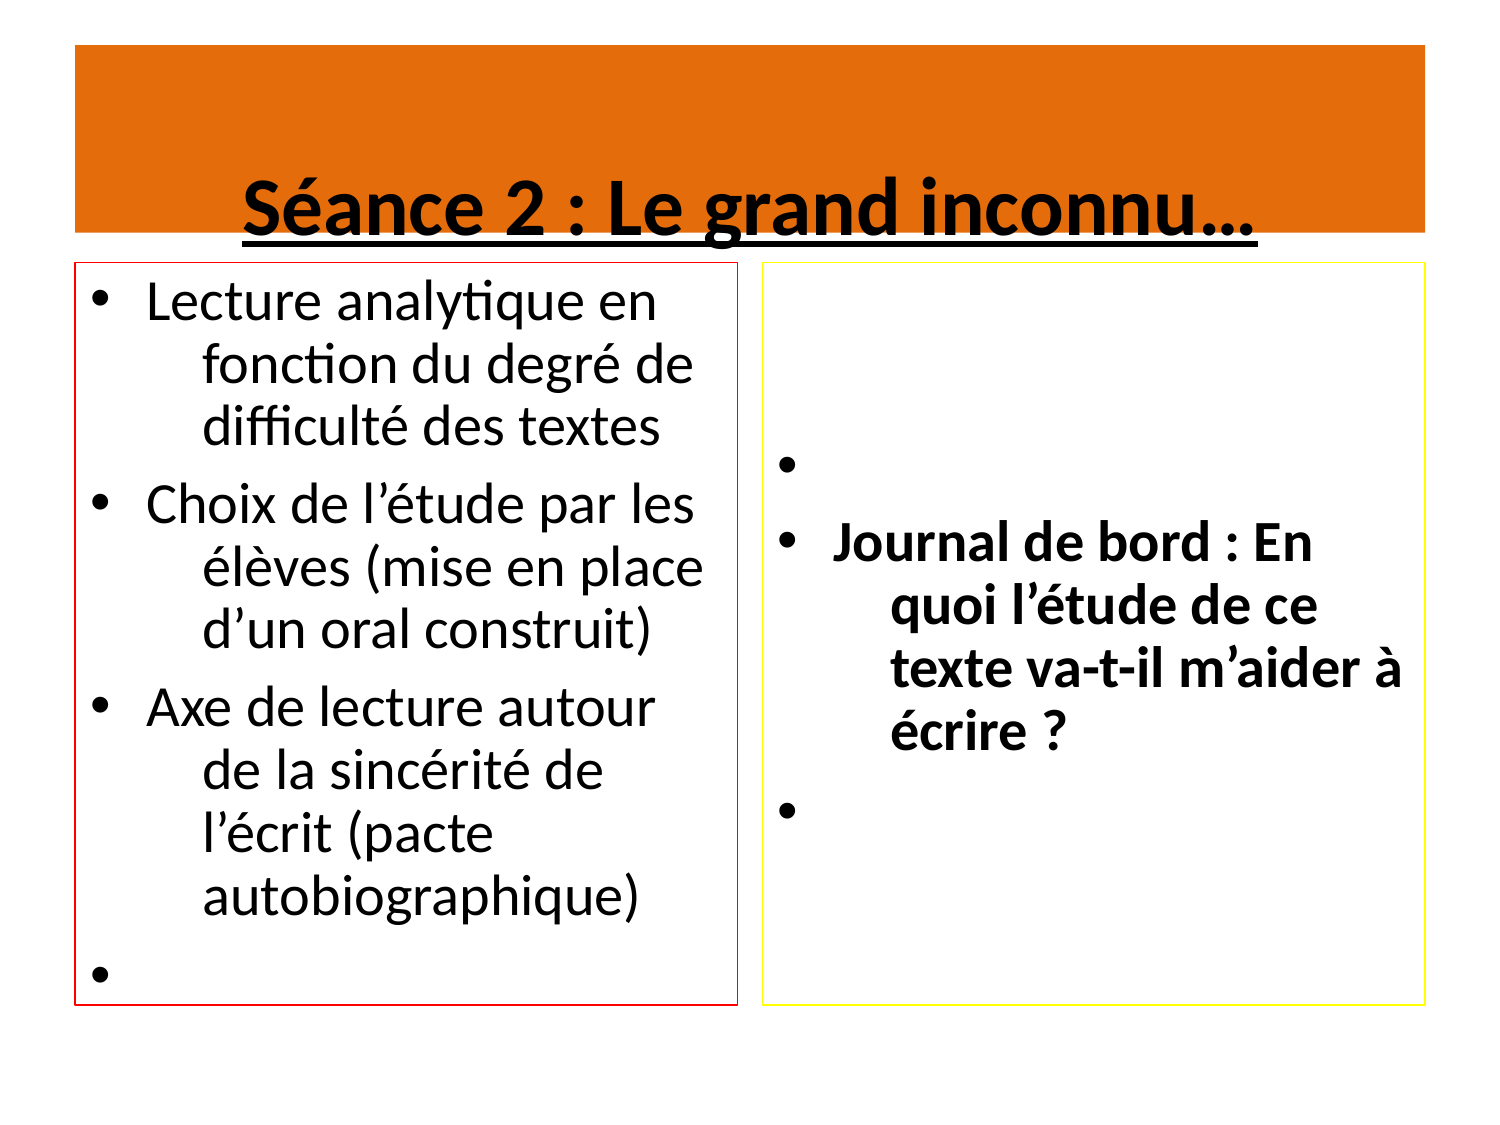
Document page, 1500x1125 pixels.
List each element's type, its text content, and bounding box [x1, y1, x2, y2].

list Lecture analytique en fonction du degré de difficulté des textes Choix de l’étude par les élèves (mise en place d’un oral construit) Axe de lecture autour de la sincérité de l’écrit (pacte autobiographique) [75, 262, 738, 1005]
title Séance 2 : Le grand inconnu… [75, 45, 1426, 233]
list Journal de bord : En quoi l’étude de ce texte va-t-il m’aider à écrire ? [762, 262, 1426, 1005]
